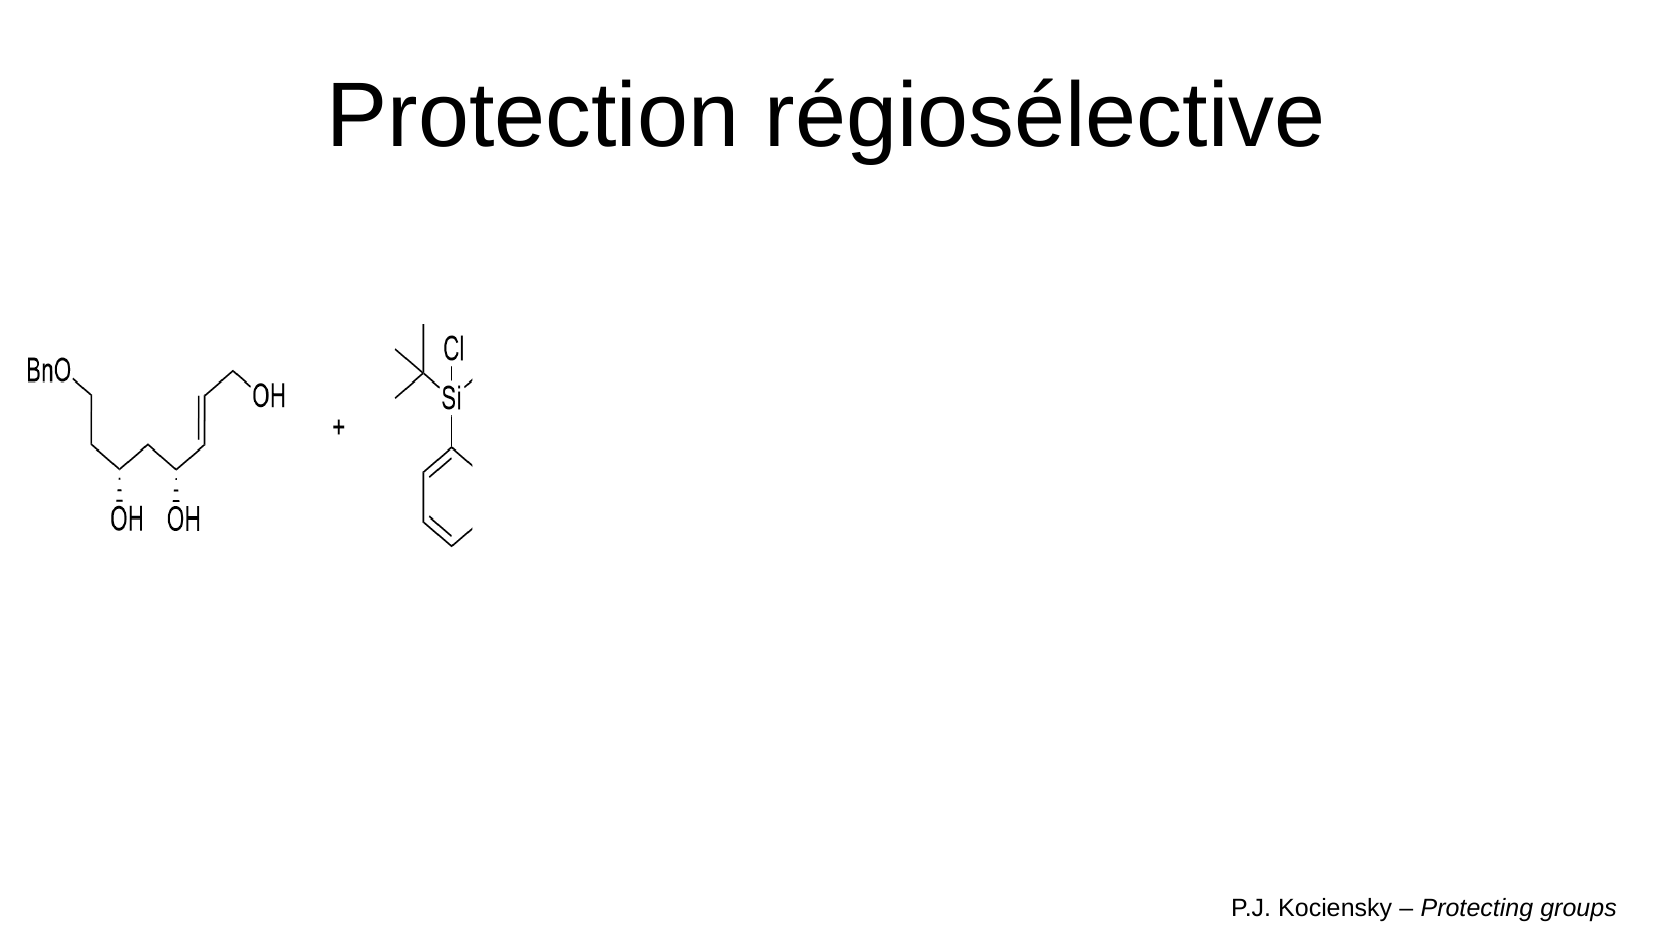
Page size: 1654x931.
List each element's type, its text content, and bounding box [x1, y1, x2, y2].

title Protection régiosélective [82, 37, 1571, 193]
text_box P.J. Kociensky – Protecting groups [1216, 885, 1654, 929]
picture [5, 279, 473, 657]
